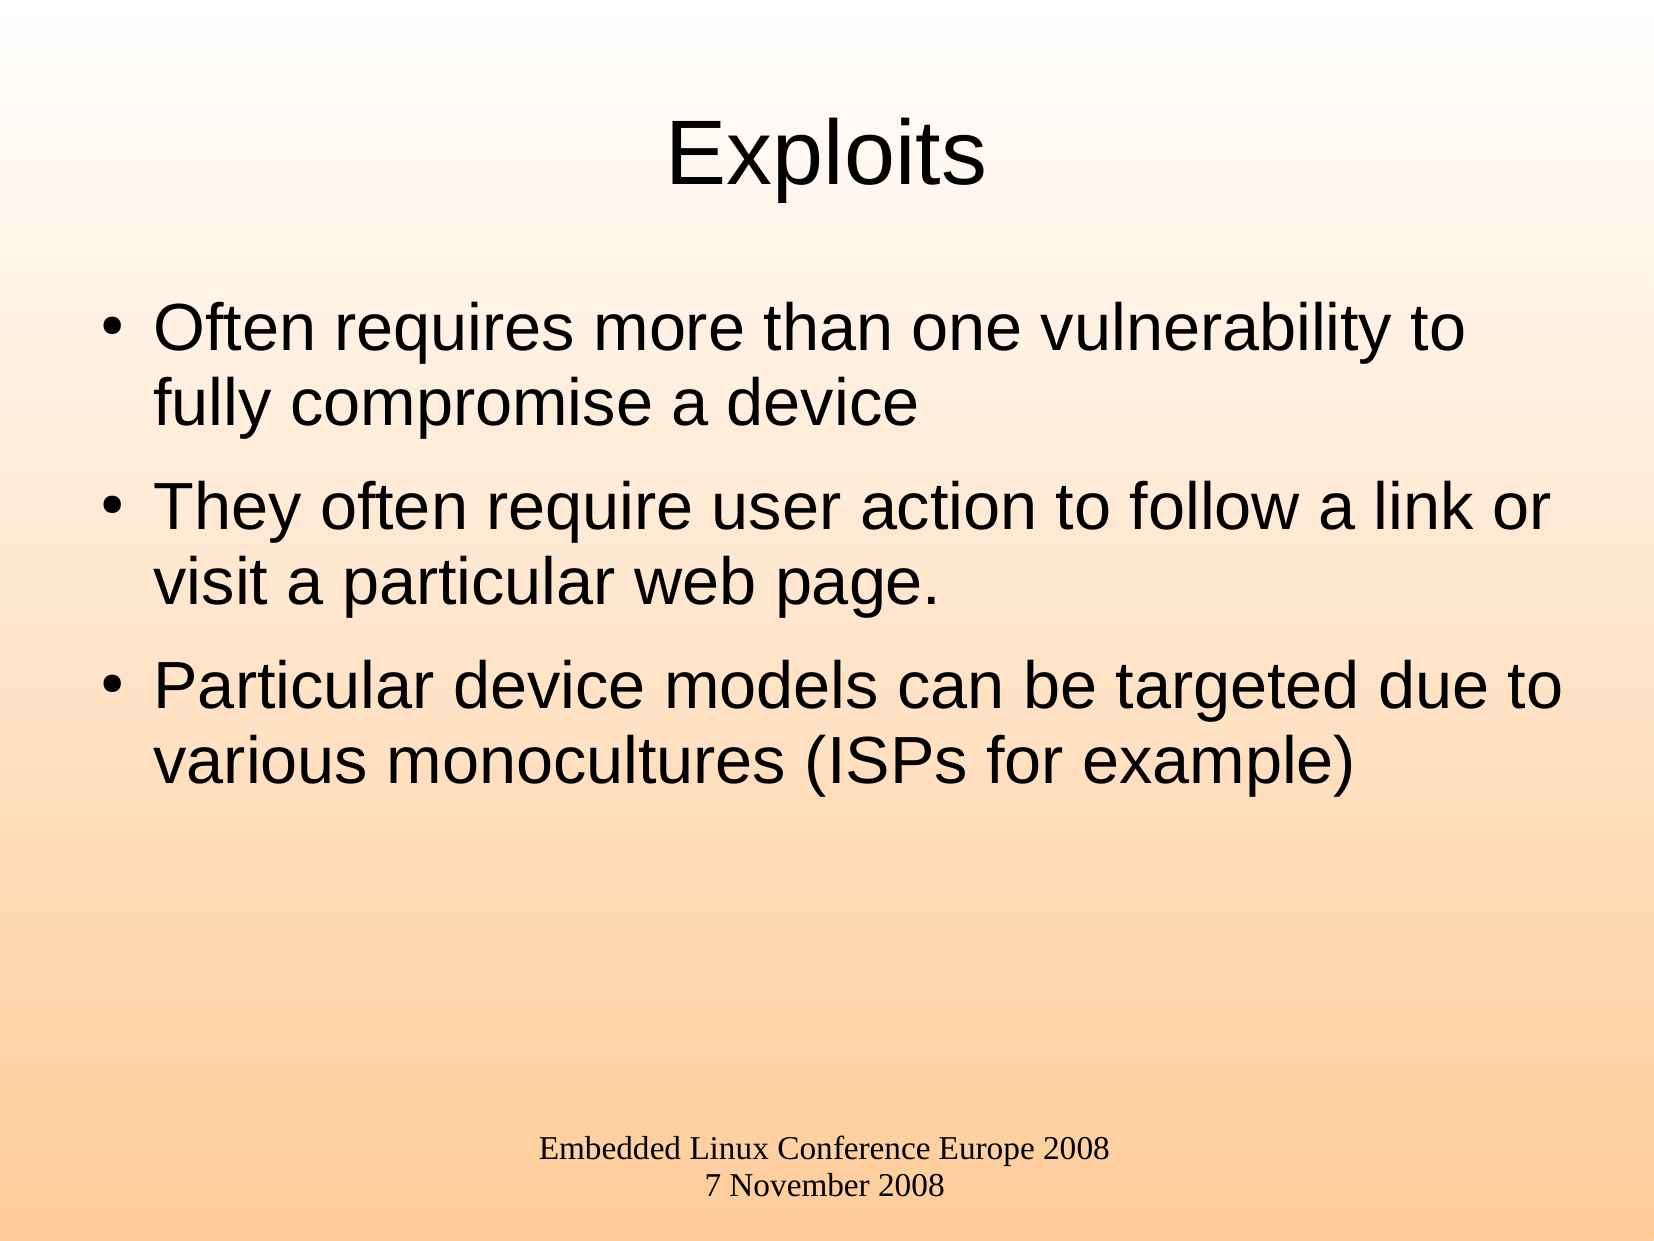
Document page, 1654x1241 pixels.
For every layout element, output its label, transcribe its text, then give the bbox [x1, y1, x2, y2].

list Often requires more than one vulnerability to fully compromise a device They often require user action to follow a link or visit a particular web page. Particular device models can be targeted due to various monocultures (ISPs for example) [82, 290, 1571, 1109]
title Exploits [82, 49, 1571, 257]
